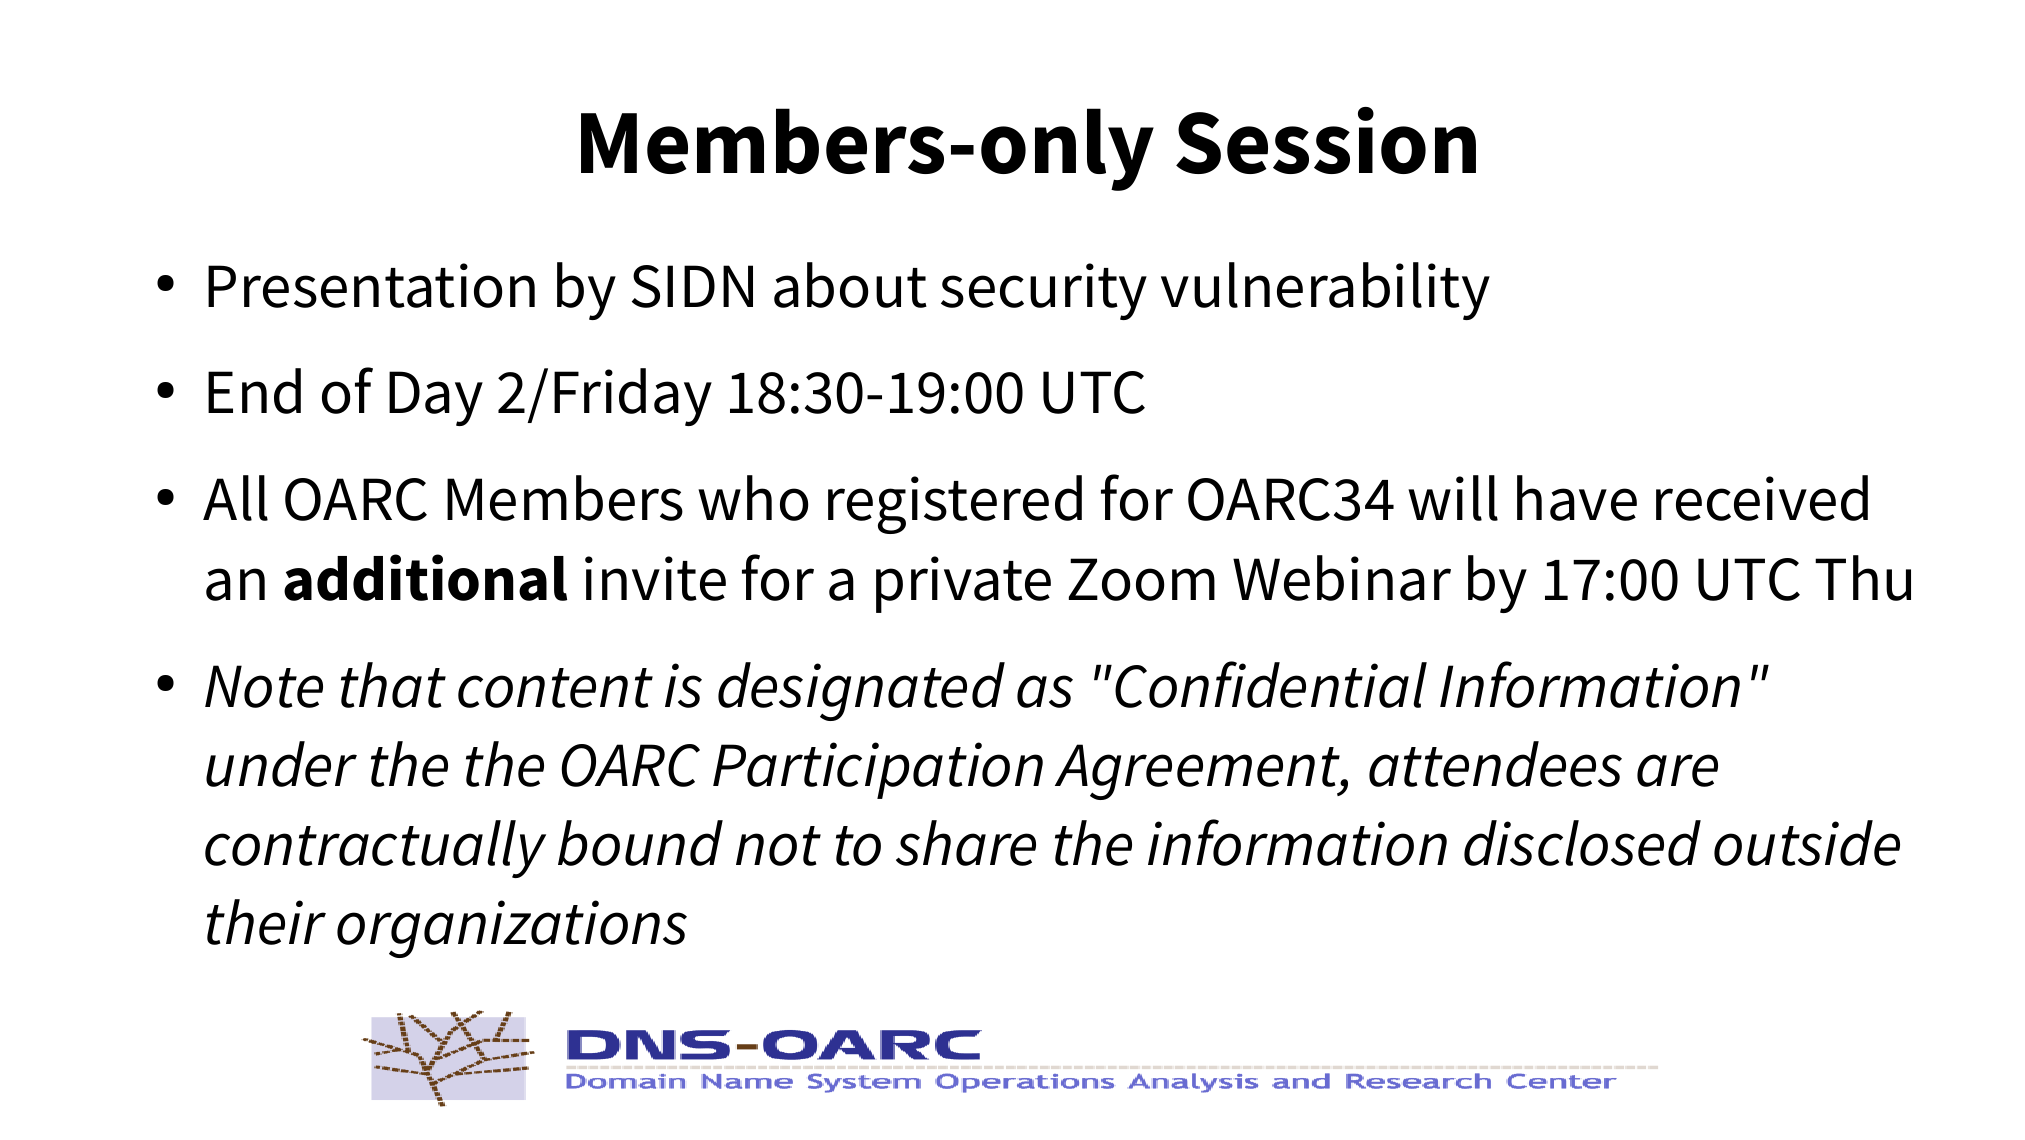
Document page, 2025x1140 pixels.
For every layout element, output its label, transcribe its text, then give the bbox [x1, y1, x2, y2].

title Members-only Session [101, 45, 1924, 236]
list Presentation by SIDN about security vulnerability End of Day 2/Friday 18:30-19:00 UTC All OARC Members who registered for OARC34 will have received an additional invite for a private Zoom Webinar by 17:00 UTC Thu Note that content is designated as "Confidential Information" under the the OARC Participation Agreement, attendees are contractually bound not to share the information disclosed outside their organizations [138, 245, 1933, 1000]
picture [289, 1004, 1700, 1113]
